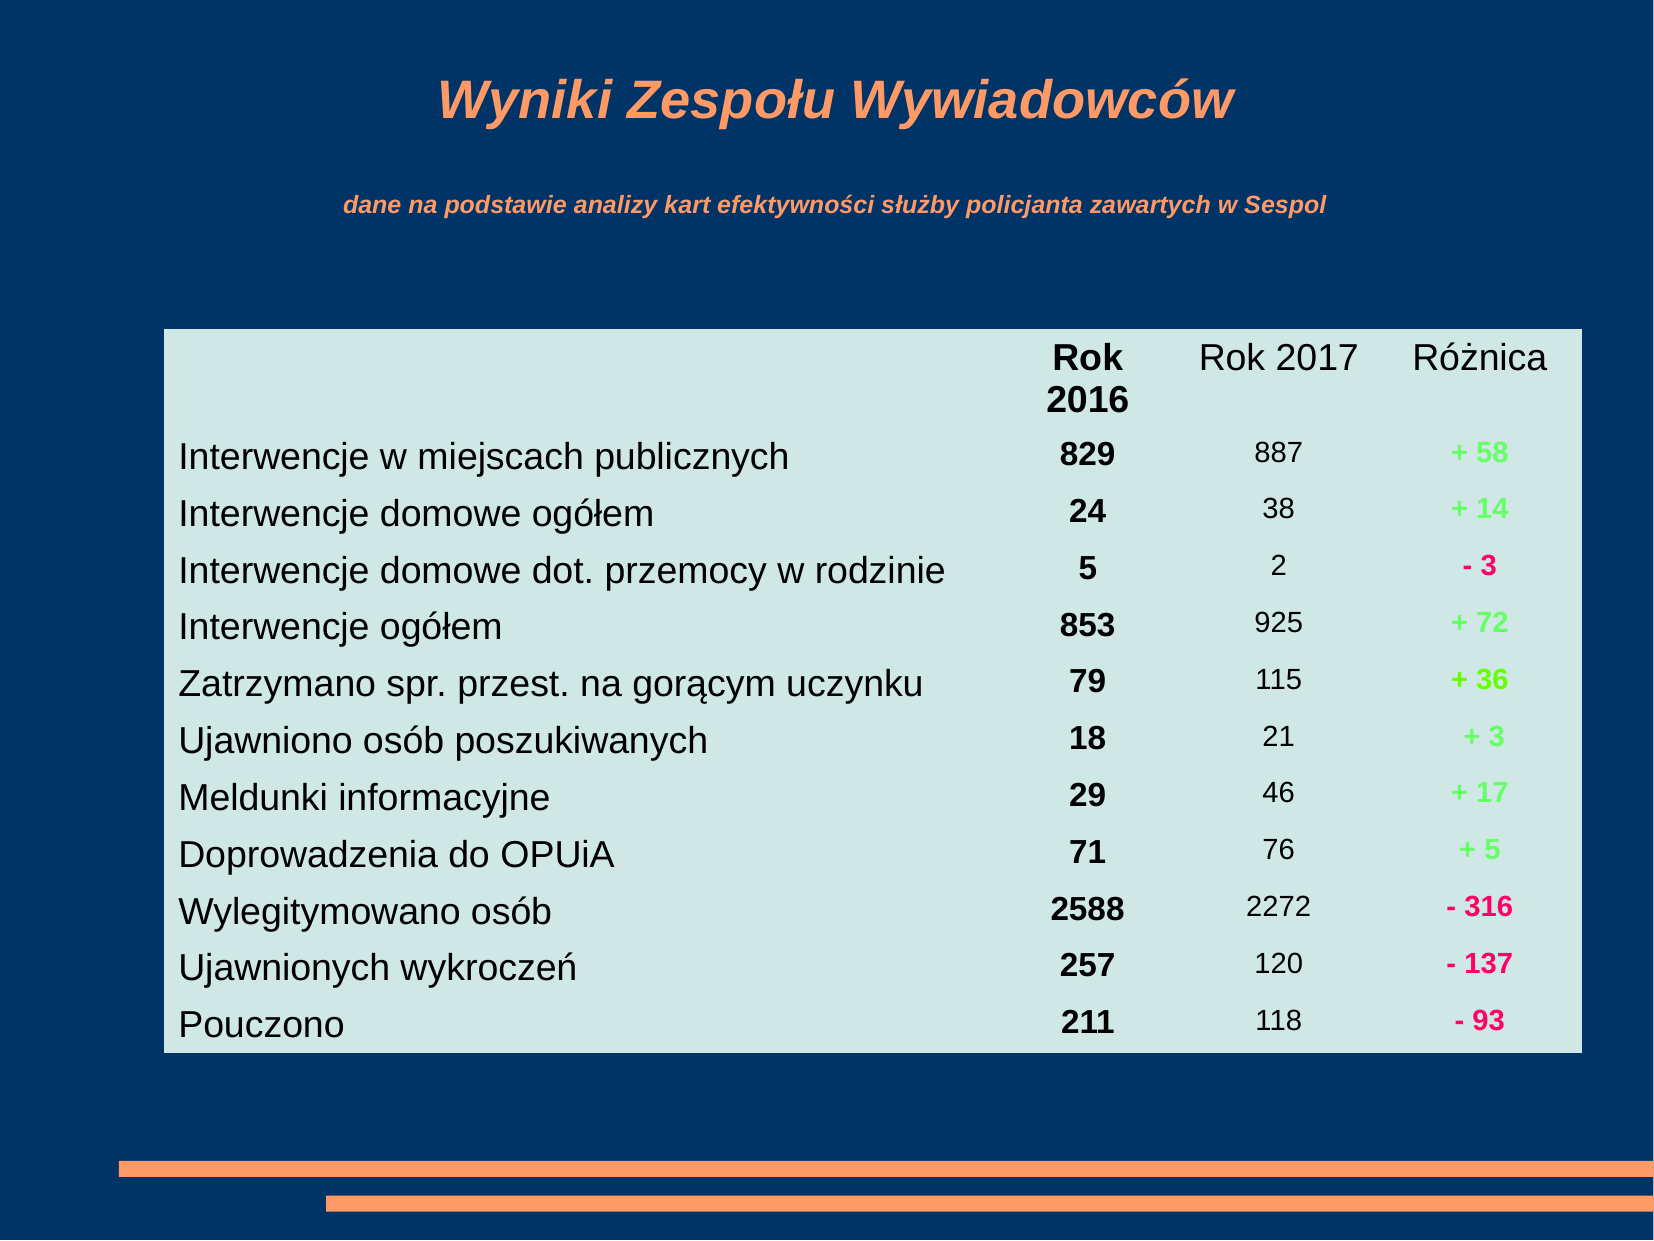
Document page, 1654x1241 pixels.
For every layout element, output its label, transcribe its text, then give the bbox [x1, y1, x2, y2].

table_cell 211 [996, 996, 1180, 1053]
table_cell 257 [996, 940, 1180, 996]
table_header Różnica [1378, 329, 1582, 428]
table_cell Interwencje domowe dot. przemocy w rodzinie [164, 542, 996, 599]
table_header Rok 2016 [996, 329, 1180, 428]
table_cell 79 [996, 655, 1180, 712]
table_cell + 36 [1378, 655, 1582, 712]
table_cell 115 [1180, 655, 1378, 712]
table_cell Interwencje ogółem [164, 599, 996, 655]
table_cell Zatrzymano spr. przest. na gorącym uczynku [164, 655, 996, 712]
table_cell - 93 [1378, 996, 1582, 1053]
table_cell + 17 [1378, 769, 1582, 826]
table_cell 38 [1180, 485, 1378, 542]
table_cell Ujawniono osób poszukiwanych [164, 712, 996, 769]
table_cell 2272 [1180, 883, 1378, 940]
table_cell 853 [996, 599, 1180, 655]
table_cell 24 [996, 485, 1180, 542]
table_cell - 316 [1378, 883, 1582, 940]
table_cell Interwencje w miejscach publicznych [164, 428, 996, 485]
table_cell 5 [996, 542, 1180, 599]
table_cell 46 [1180, 769, 1378, 826]
table_cell + 72 [1378, 599, 1582, 655]
table_cell 21 [1180, 712, 1378, 769]
table_cell Interwencje domowe ogółem [164, 485, 996, 542]
table_cell 925 [1180, 599, 1378, 655]
table_header Rok 2017 [1180, 329, 1378, 428]
table_cell 18 [996, 712, 1180, 769]
table_cell - 3 [1378, 542, 1582, 599]
table_cell 2588 [996, 883, 1180, 940]
table_cell 29 [996, 769, 1180, 826]
table_cell 887 [1180, 428, 1378, 485]
table_cell 71 [996, 826, 1180, 883]
table_cell Pouczono [164, 996, 996, 1053]
table_cell - 137 [1378, 940, 1582, 996]
table_cell 118 [1180, 996, 1378, 1053]
table_cell 120 [1180, 940, 1378, 996]
table_cell 2 [1180, 542, 1378, 599]
table_cell 829 [996, 428, 1180, 485]
table_cell 76 [1180, 826, 1378, 883]
table_cell Meldunki informacyjne [164, 769, 996, 826]
table_header [164, 329, 996, 428]
title Wyniki Zespołu Wywiadowców dane na podstawie analizy kart efektywności służby policjanta zawartych w Sespol [129, 40, 1543, 249]
table_cell + 5 [1378, 826, 1582, 883]
table_cell + 3 [1378, 712, 1582, 769]
table_cell Ujawnionych wykroczeń [164, 940, 996, 996]
table_cell + 58 [1378, 428, 1582, 485]
table_cell + 14 [1378, 485, 1582, 542]
table_cell Wylegitymowano osób [164, 883, 996, 940]
table_cell Doprowadzenia do OPUiA [164, 826, 996, 883]
